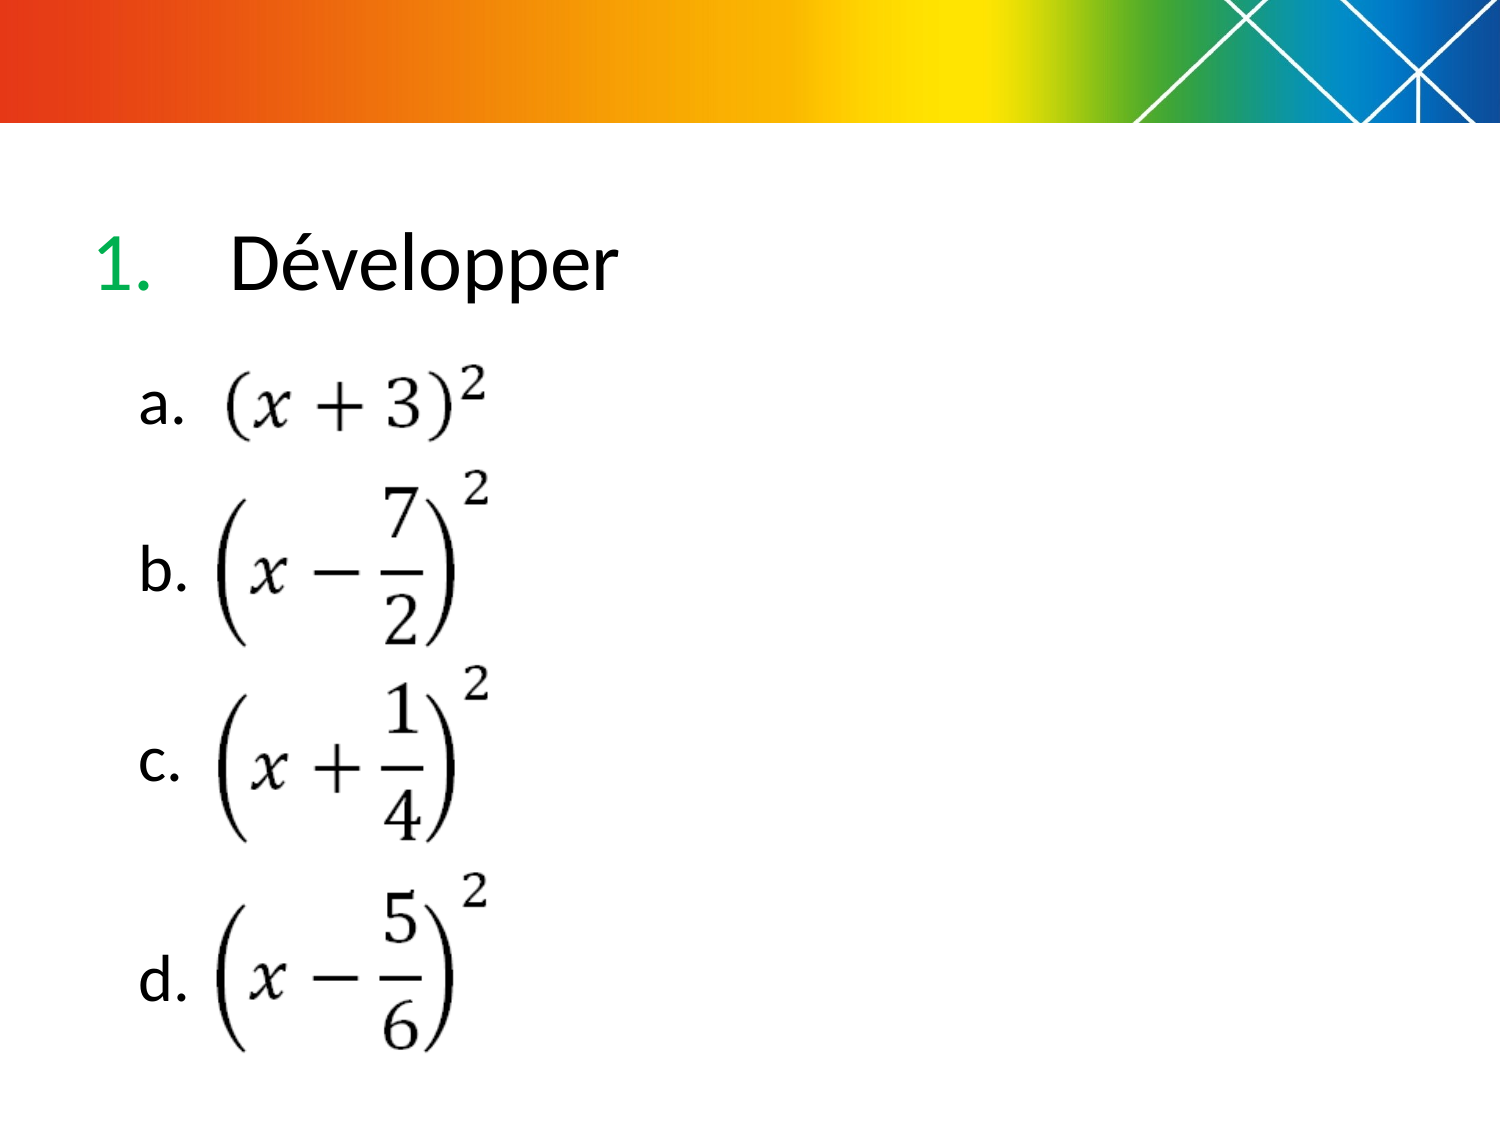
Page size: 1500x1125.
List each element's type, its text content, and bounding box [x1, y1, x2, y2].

picture [194, 456, 505, 853]
text_box a. b. c. d. [123, 349, 680, 1103]
picture [0, 0, 1359, 123]
picture [1340, 0, 1500, 123]
picture [206, 857, 505, 1061]
picture [218, 349, 497, 455]
title Développer [76, 163, 1500, 351]
